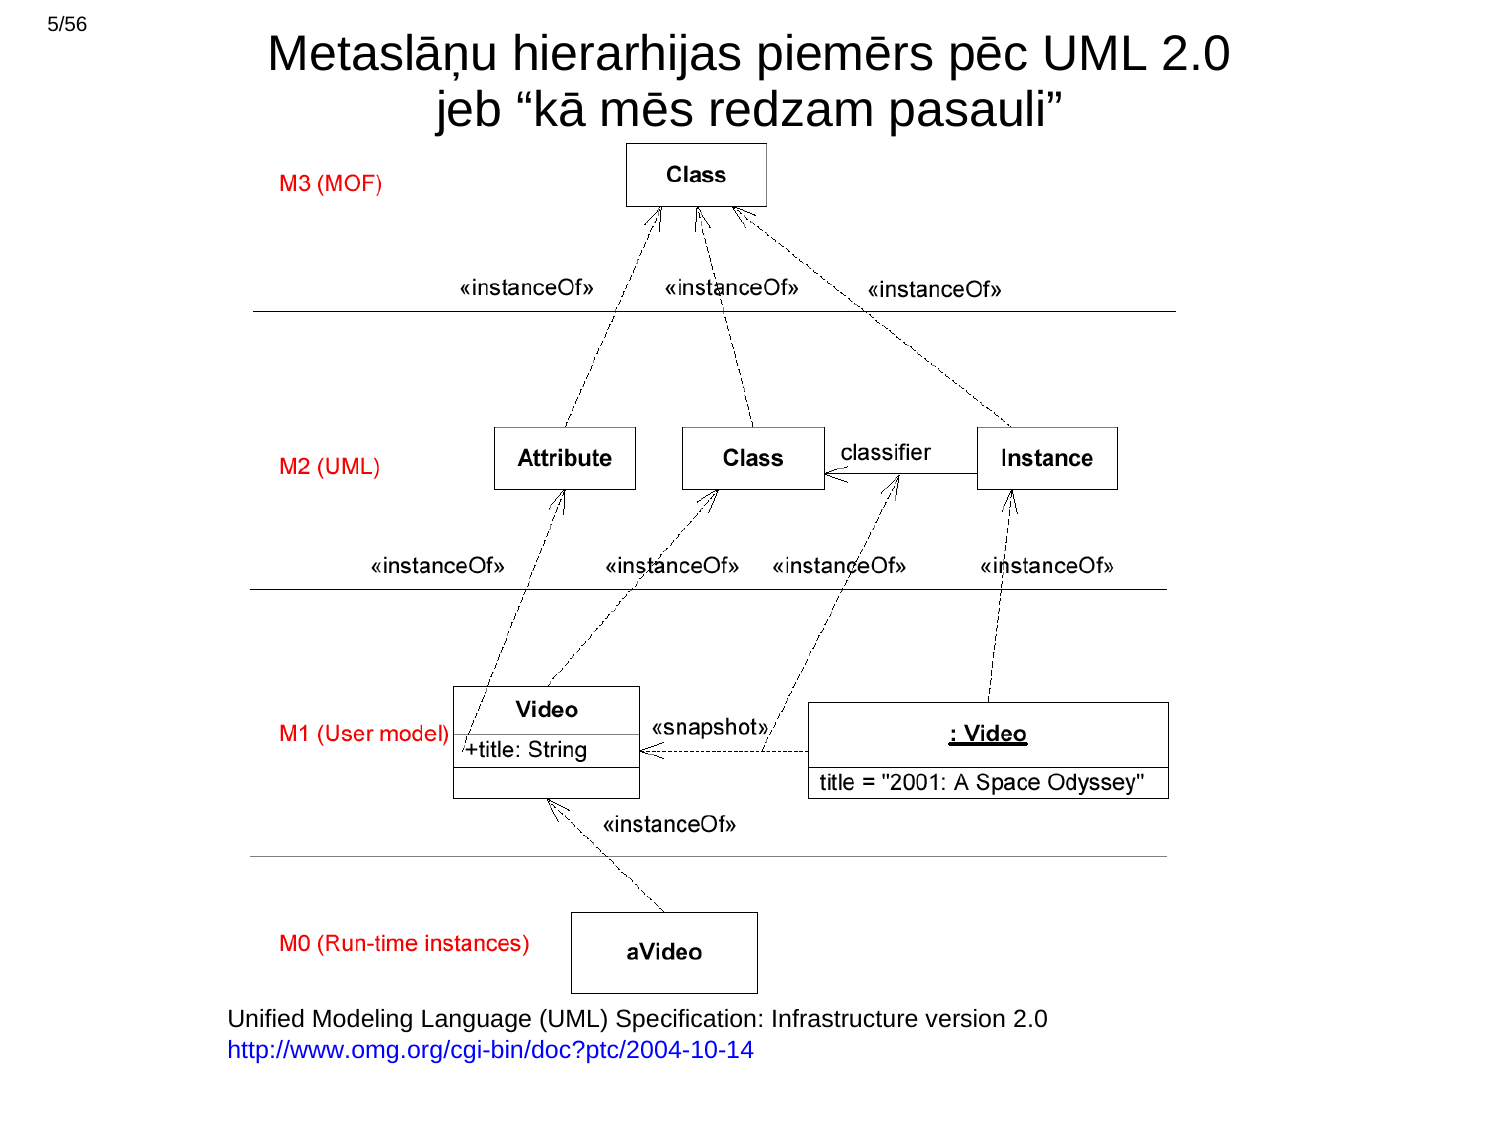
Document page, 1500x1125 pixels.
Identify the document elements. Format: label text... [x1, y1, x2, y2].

title Metaslāņu hierarhijas piemērs pēc UML 2.0 jeb “kā mēs redzam pasauli” [112, 13, 1388, 149]
list Unified Modeling Language (UML) Specification: Infrastructure version 2.0 http://www.omg.org/cgi-bin/doc?ptc/2004-10-14 [212, 999, 1138, 1076]
chart [249, 141, 1176, 1000]
